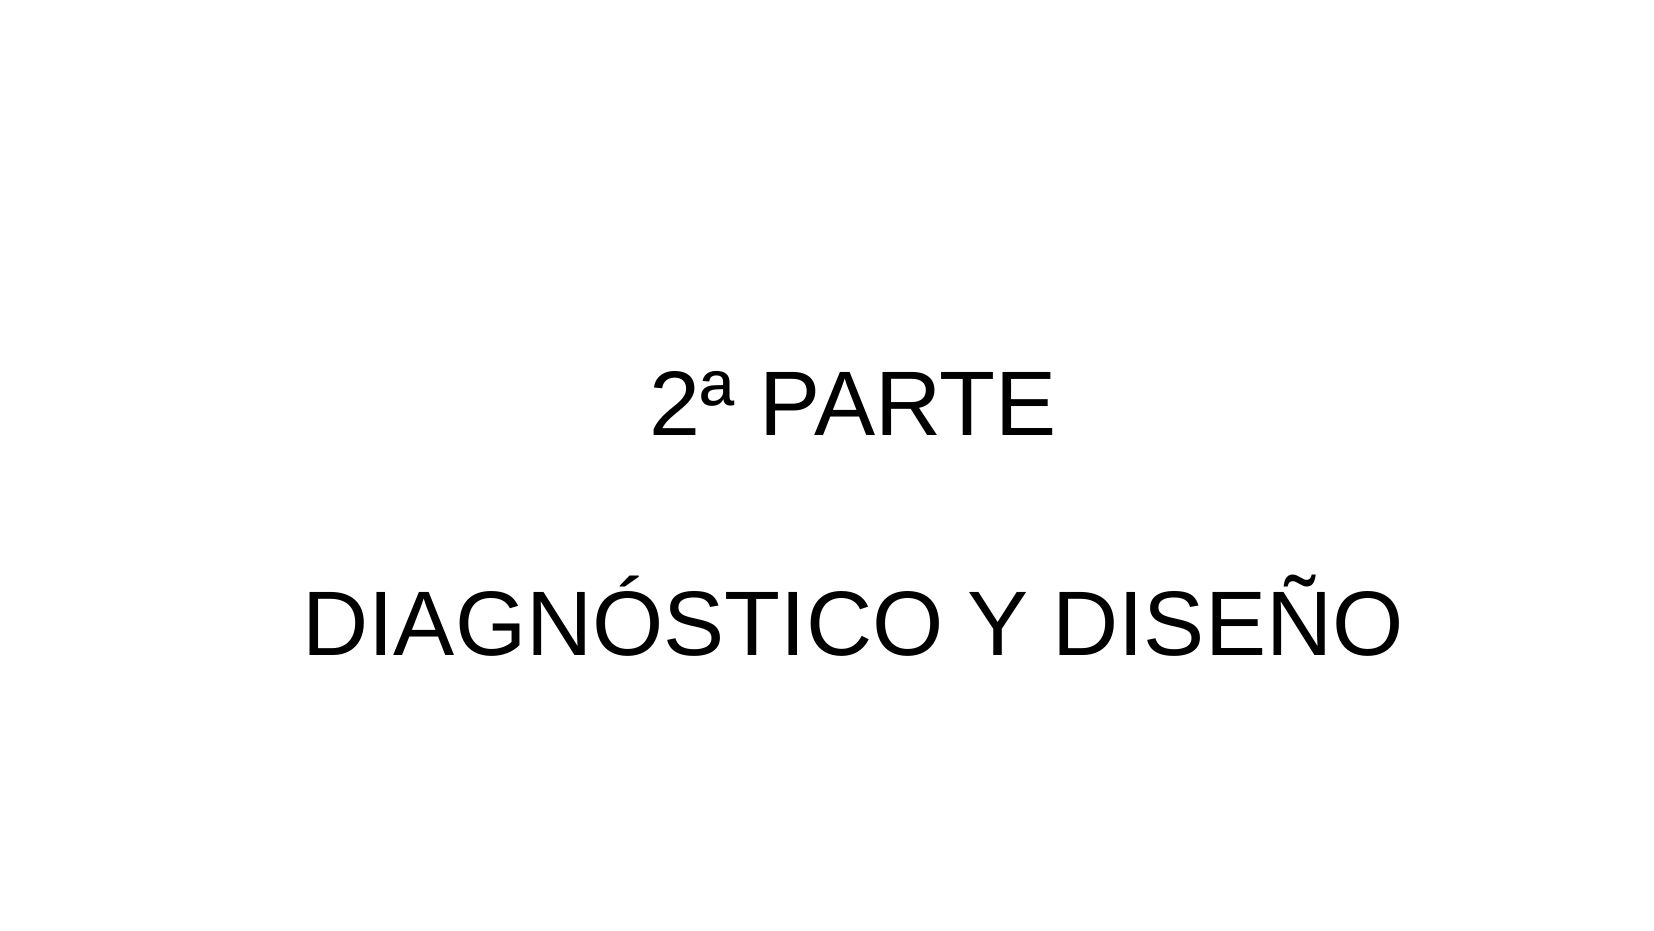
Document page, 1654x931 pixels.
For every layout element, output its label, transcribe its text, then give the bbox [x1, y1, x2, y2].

text_box 2ª PARTE DIAGNÓSTICO Y DISEÑO [109, 343, 1598, 500]
